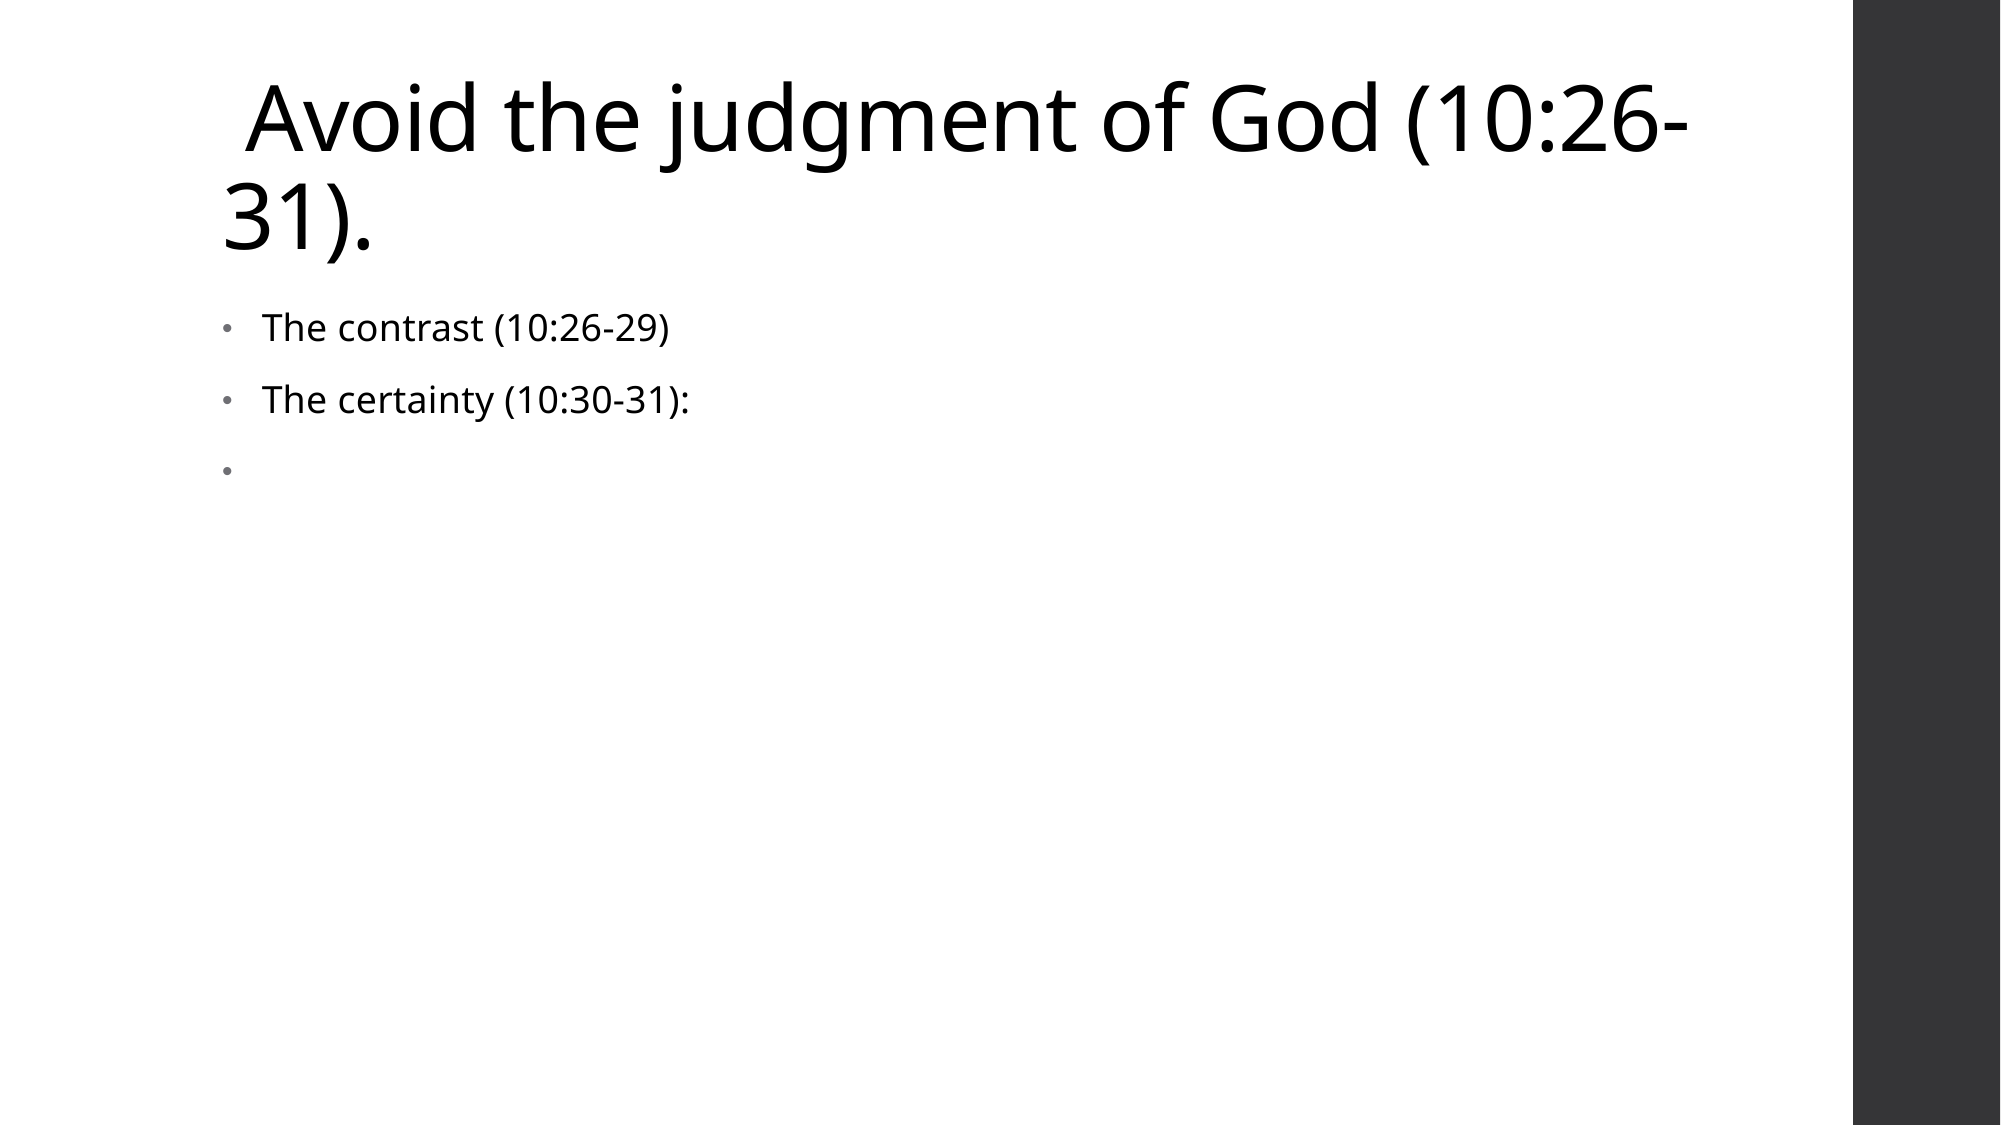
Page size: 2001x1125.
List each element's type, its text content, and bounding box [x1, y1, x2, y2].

list The contrast (10:26-29) The certainty (10:30-31): [206, 299, 1617, 1014]
title Avoid the judgment of God (10:26-31). [206, 60, 1797, 278]
